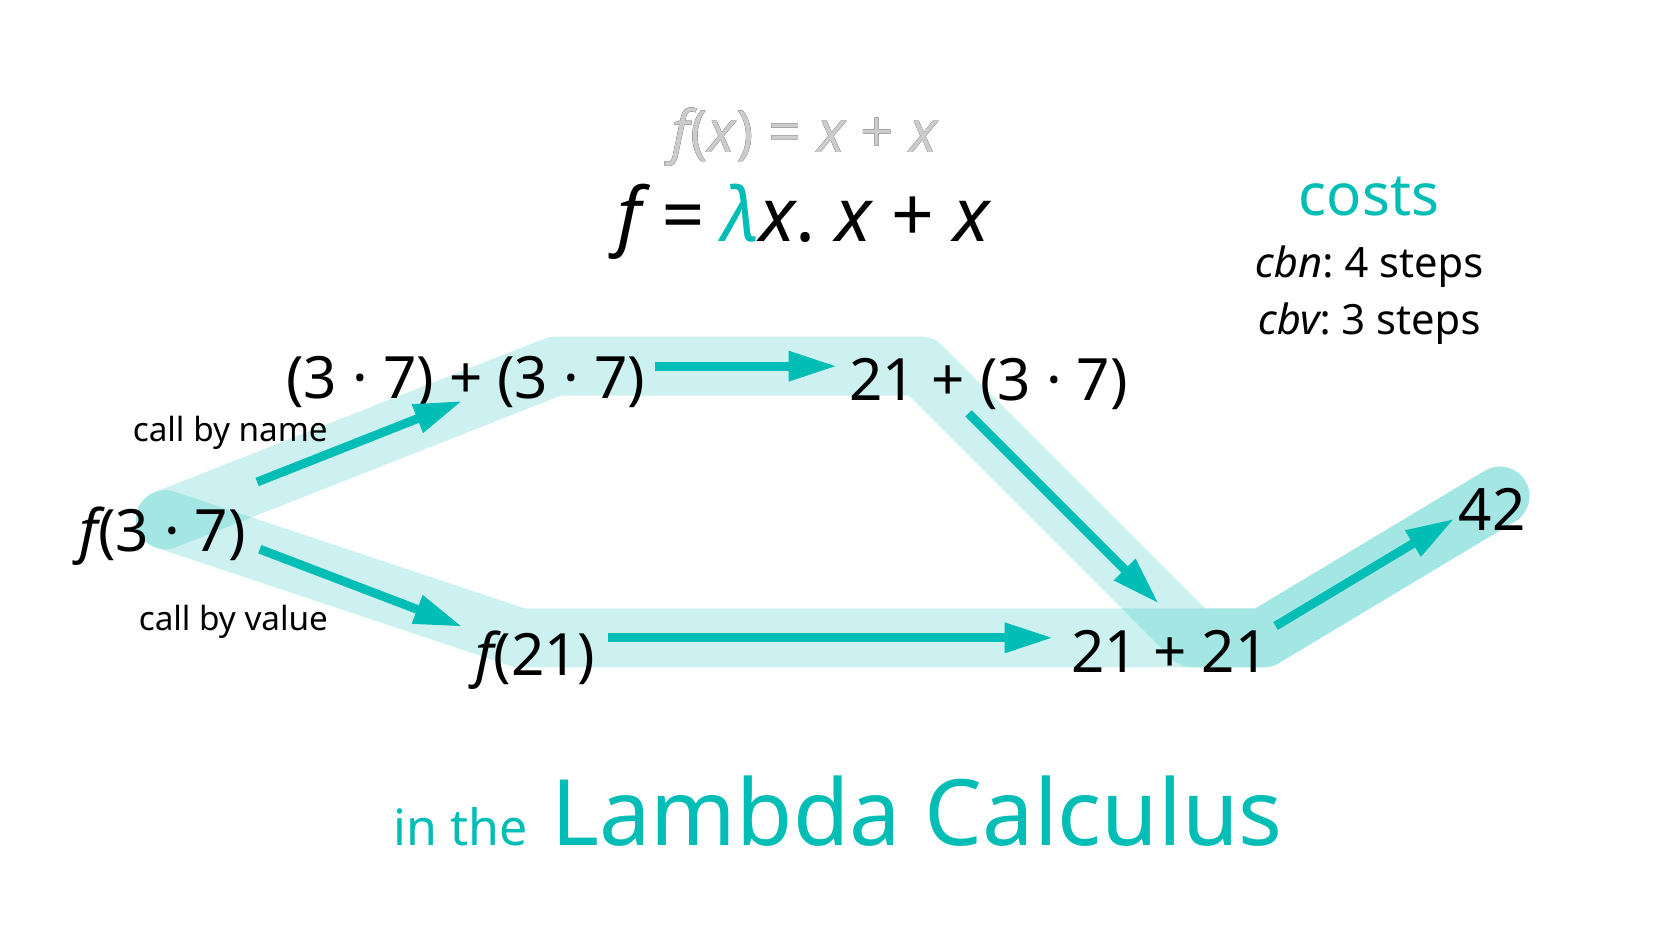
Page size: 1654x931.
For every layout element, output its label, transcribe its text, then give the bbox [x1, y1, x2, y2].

text_box 21 + 21 [1057, 602, 1286, 676]
text_box f = λx. x + x [602, 153, 995, 244]
text_box call by value [124, 587, 384, 644]
text_box 21 + (3 · 7) [835, 330, 1140, 404]
text_box f(x) = x + x [657, 82, 946, 156]
text_box f(3 · 7) [64, 482, 258, 556]
text_box (3 · 7) + (3 · 7) [271, 328, 653, 402]
text_box f(21) [460, 606, 608, 680]
title in the Lambda Calculus [94, 732, 1583, 888]
text_box costs cbn: 4 steps cbv: 3 steps [1240, 146, 1496, 319]
text_box call by name [118, 398, 378, 447]
text_box 42 [1444, 460, 1542, 534]
